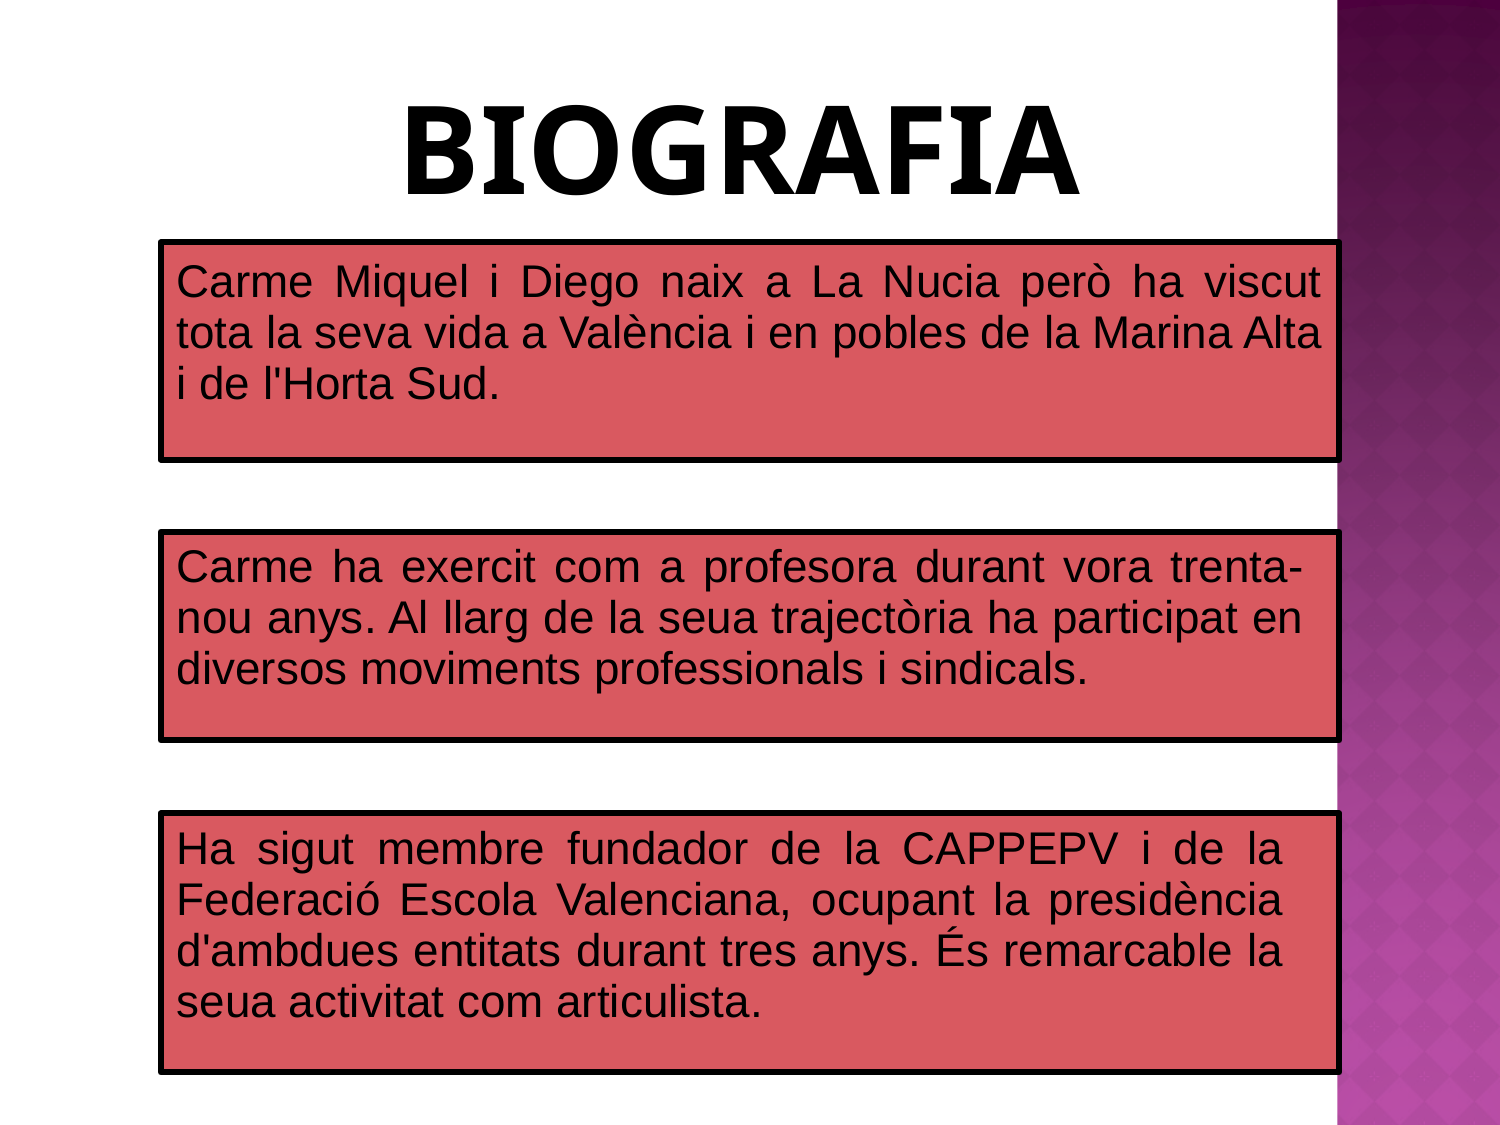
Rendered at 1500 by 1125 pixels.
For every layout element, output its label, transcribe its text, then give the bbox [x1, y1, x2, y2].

text_box Carme ha exercit com a profesora durant vora trenta-nou anys. Al llarg de la seua trajectòria ha participat en diversos moviments professionals i sindicals. [160, 531, 1340, 741]
title Biografia [0, 51, 1350, 227]
text_box Ha sigut membre fundador de la CAPPEPV i de la Federació Escola Valenciana, ocupant la presidència d'ambdues entitats durant tres anys. És remarcable la seua activitat com articulista. [160, 813, 1340, 1073]
text_box Carme Miquel i Diego naix a La Nucia però ha viscut tota la seva vida a València i en pobles de la Marina Alta i de l'Horta Sud. [160, 242, 1340, 460]
